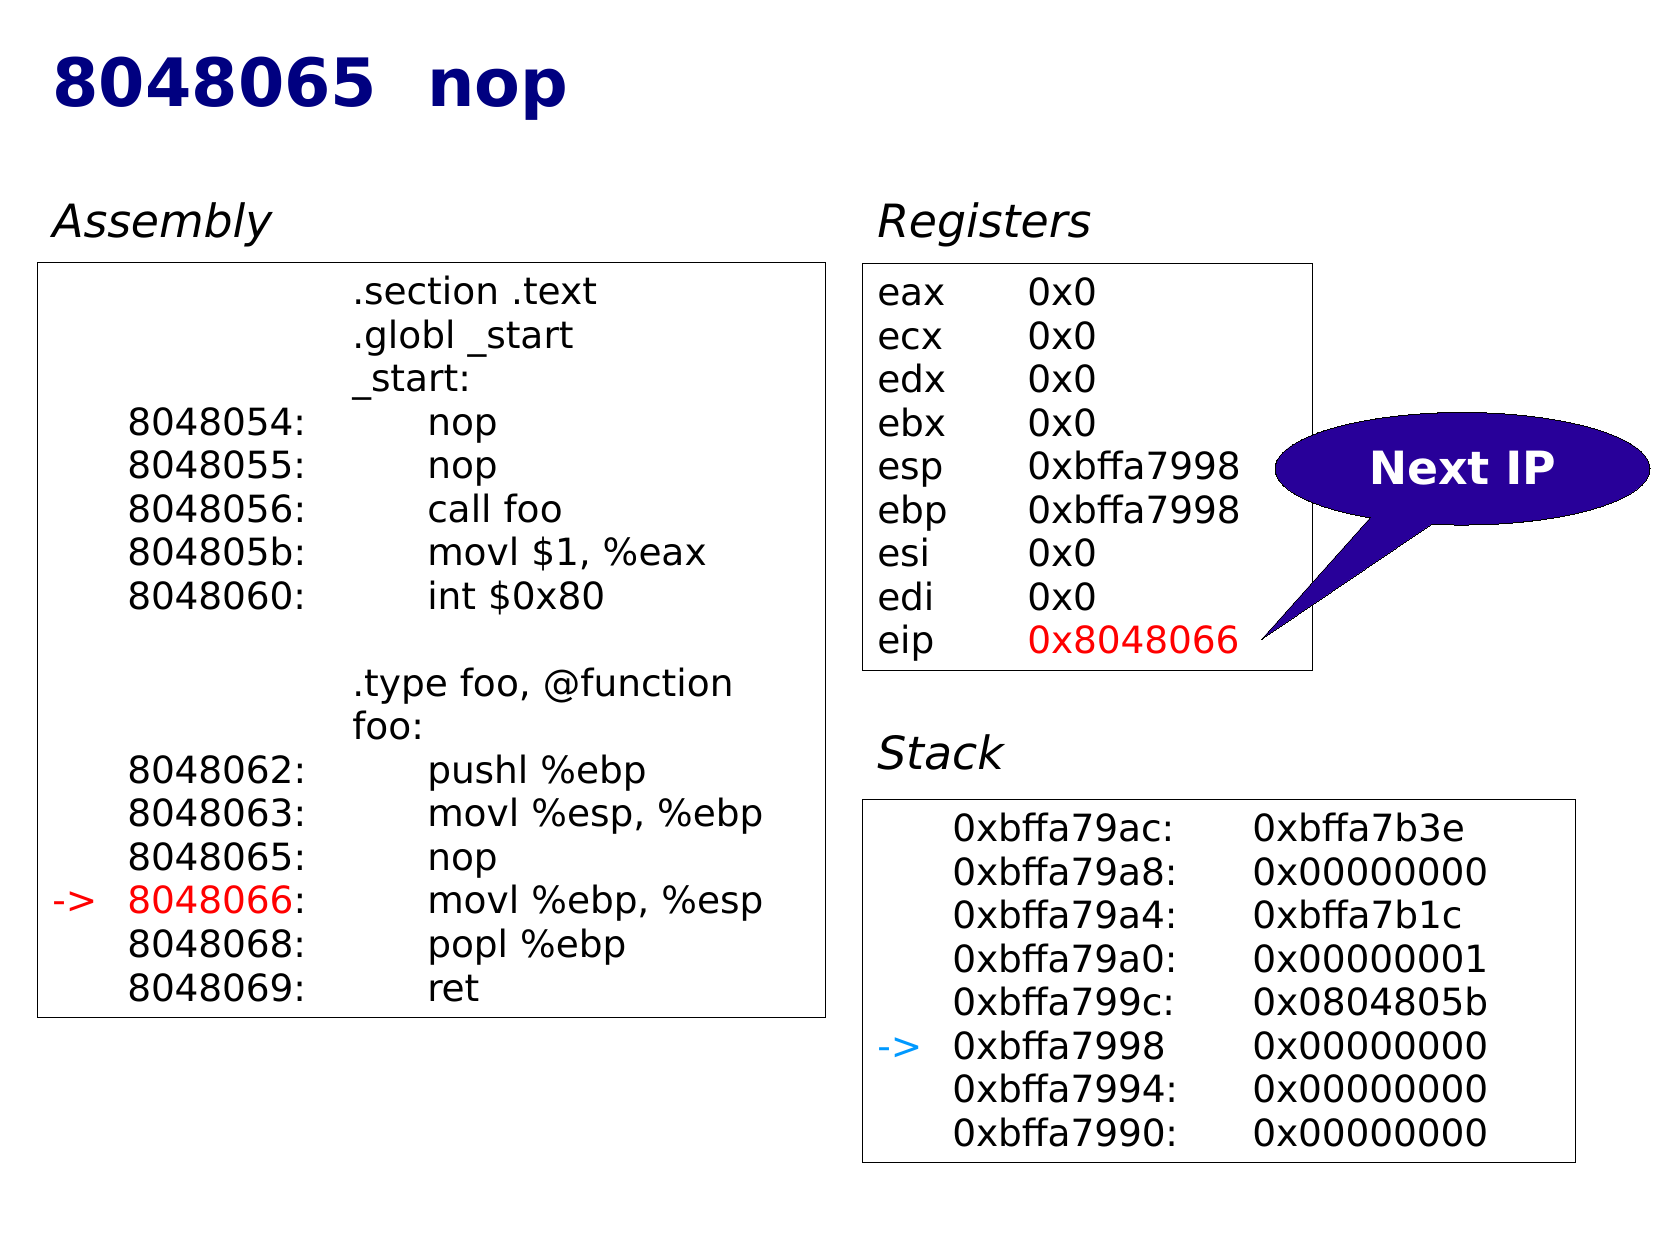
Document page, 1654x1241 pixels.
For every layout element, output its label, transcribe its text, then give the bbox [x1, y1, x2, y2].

text_box Next IP [1261, 412, 1651, 640]
text_box 8048065 nop [37, 37, 638, 131]
text_box eax 0x0 ecx 0x0 edx 0x0 ebx 0x0 esp 0xbffa7998 ebp 0xbffa7998 esi 0x0 edi 0x0 eip 0x8048066 [862, 263, 1313, 671]
text_box Registers [862, 187, 1126, 256]
text_box 0xbffa79ac: 0xbffa7b3e 0xbffa79a8: 0x00000000 0xbffa79a4: 0xbffa7b1c 0xbffa79a0: 0x00000001 0xbffa799c: 0x0804805b -> 0xbffa7998 0x00000000 0xbffa7994: 0x00000000 0xbffa7990: 0x00000000 [862, 799, 1576, 1163]
text_box Assembly [37, 187, 301, 256]
text_box .section .text .globl _start _start: 8048054: nop 8048055: nop 8048056: call foo 804805b: movl $1, %eax 8048060: int $0x80 .type foo, @function foo: 8048062: pushl %ebp 8048063: movl %esp, %ebp 8048065: nop -> 8048066: movl %ebp, %esp 8048068: popl %ebp 8048069: ret [37, 262, 826, 1018]
text_box Stack [862, 719, 1051, 788]
